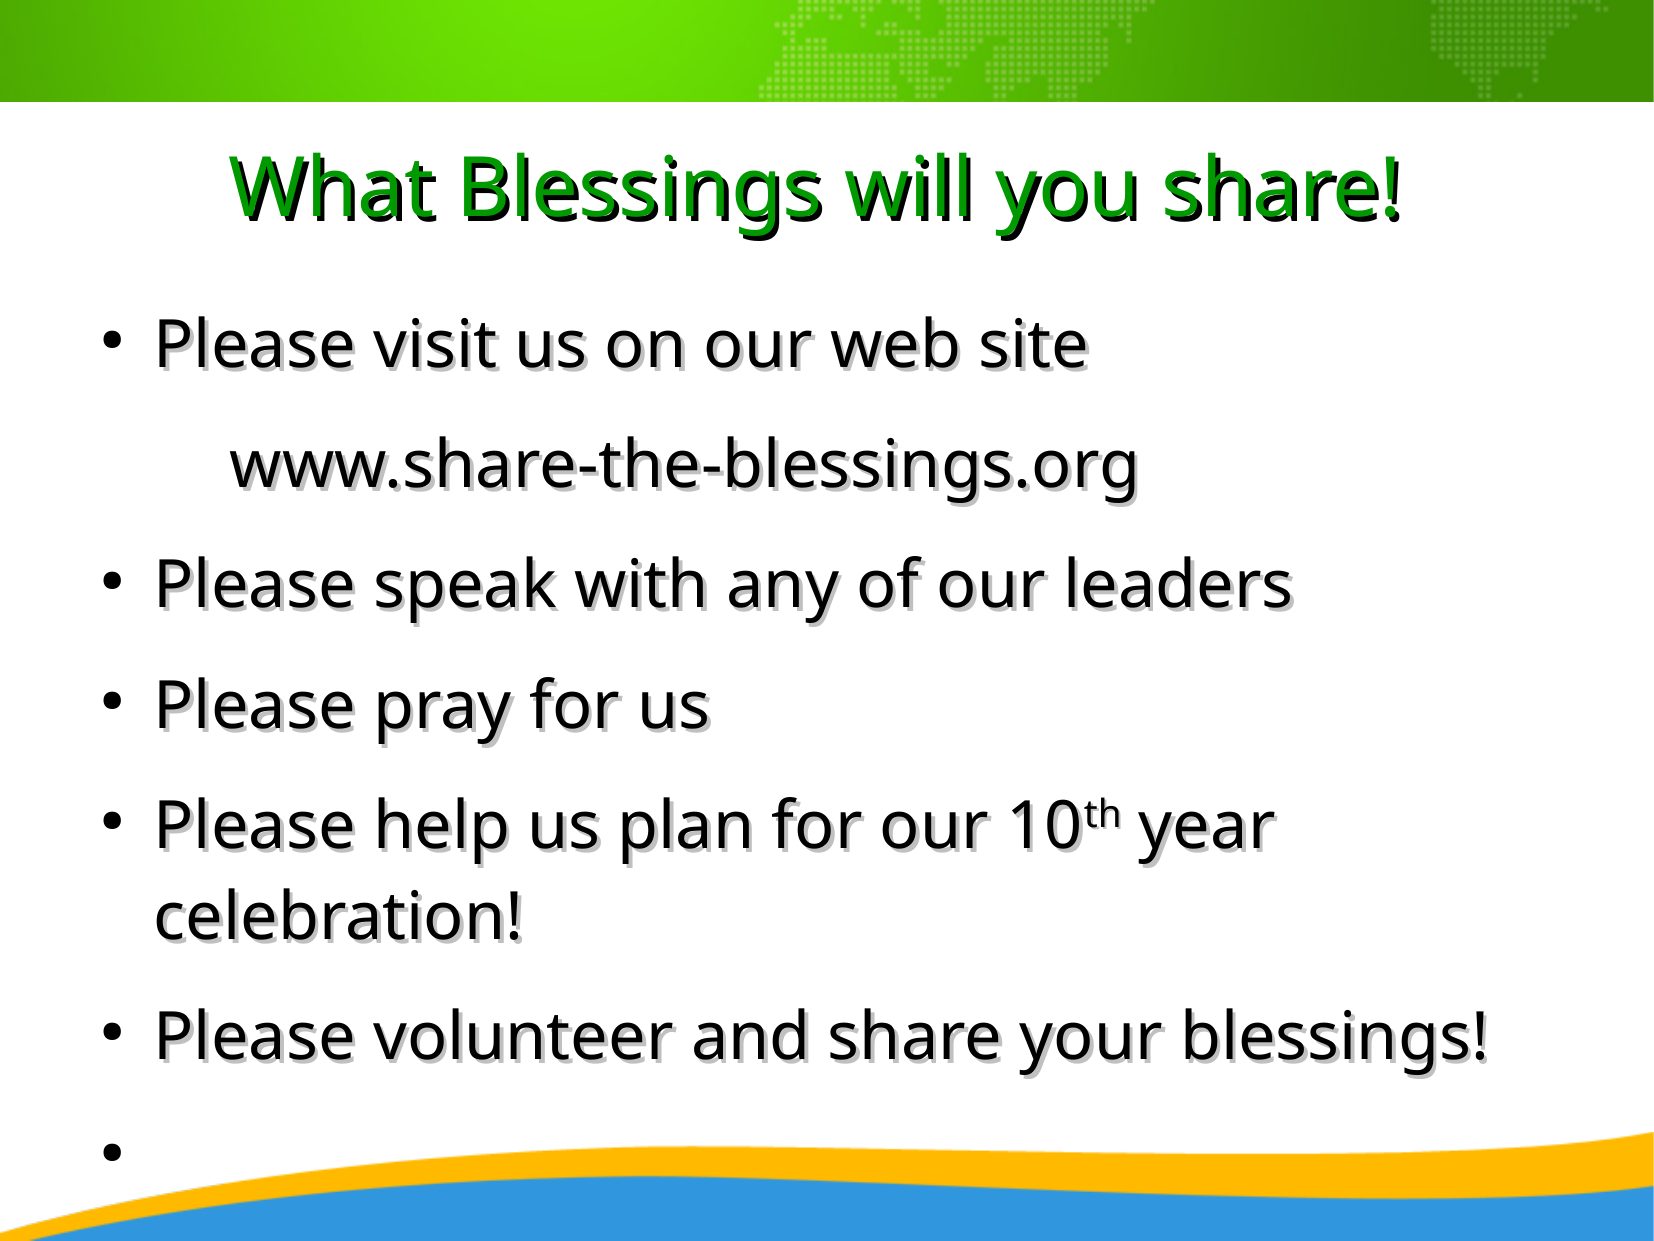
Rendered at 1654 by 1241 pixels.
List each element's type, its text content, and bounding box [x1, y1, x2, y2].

picture [0, 0, 1654, 102]
list Please visit us on our web site www.share-the-blessings.org Please speak with any of our leaders Please pray for us Please help us plan for our 10th year celebration! Please volunteer and share your blessings! [82, 296, 1571, 1073]
picture [0, 1132, 1654, 1241]
title What Blessings will you share! [82, 119, 1571, 250]
